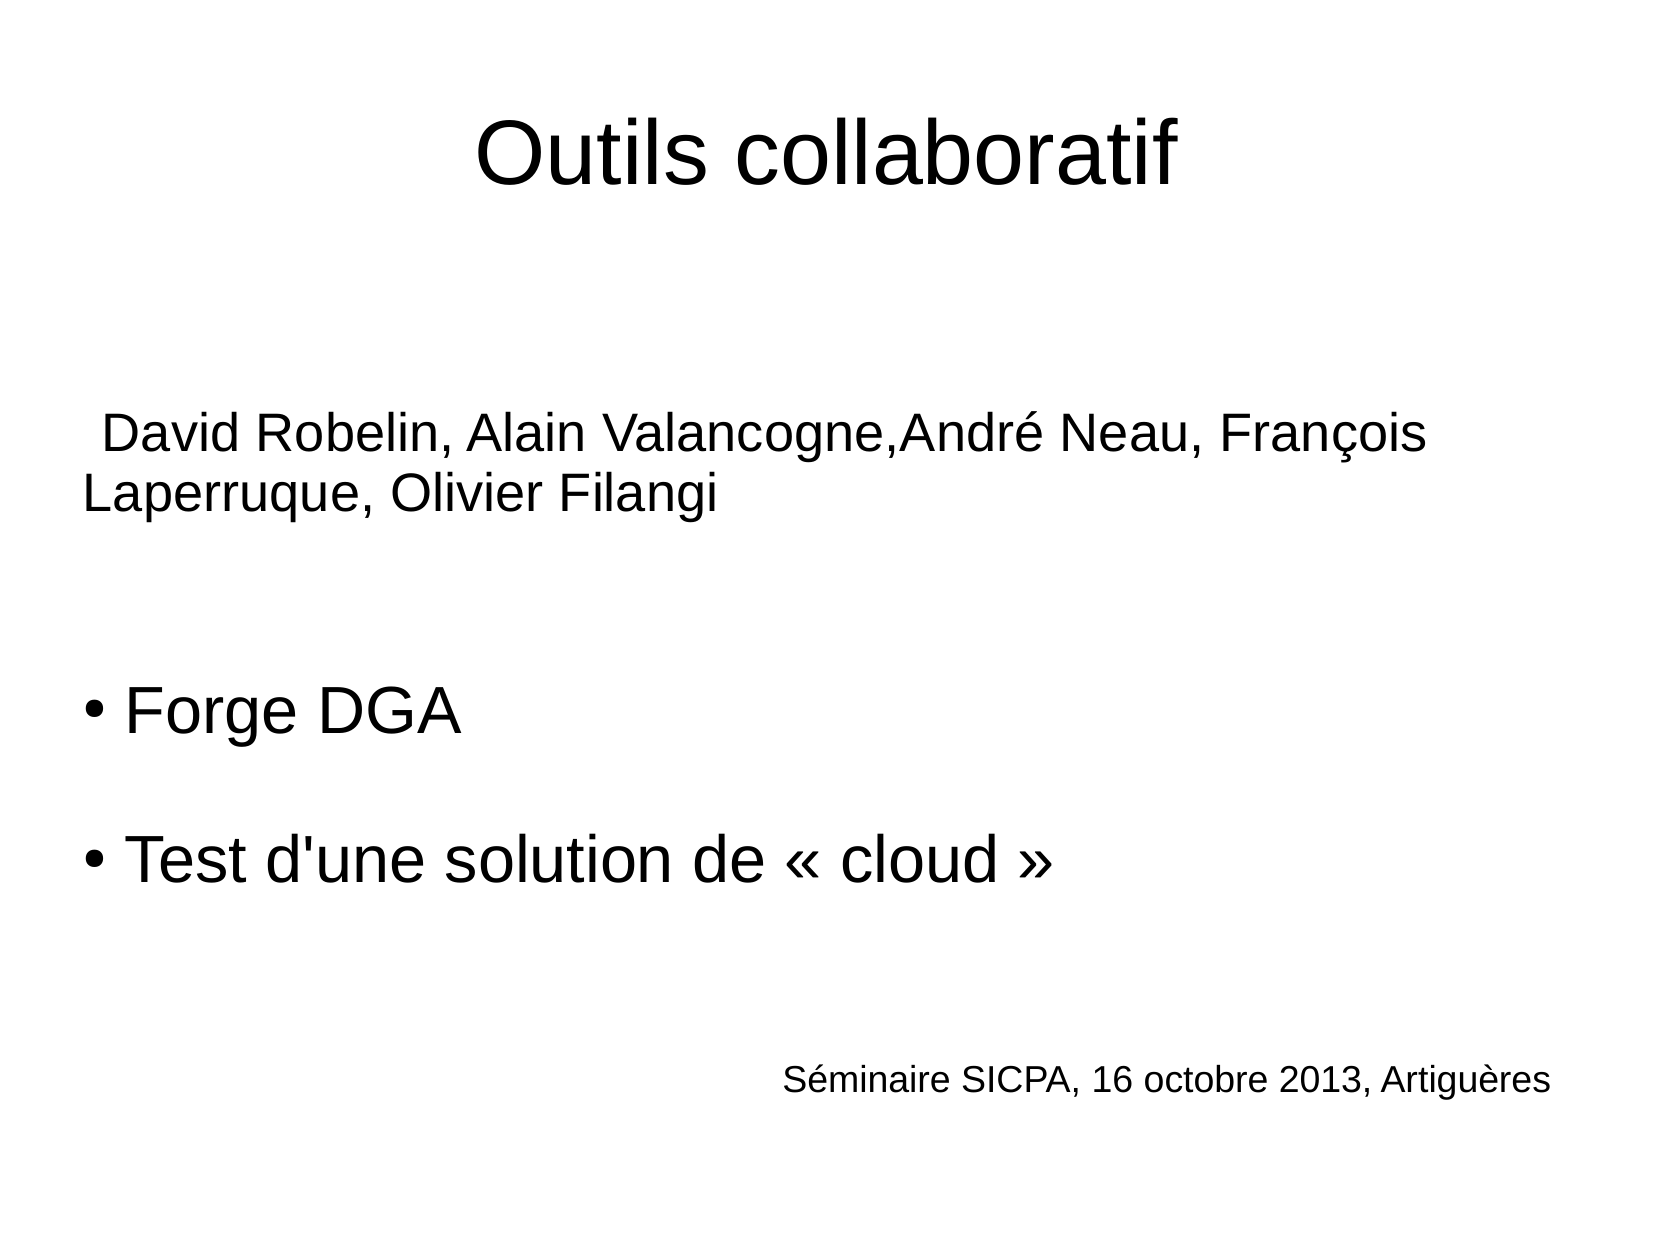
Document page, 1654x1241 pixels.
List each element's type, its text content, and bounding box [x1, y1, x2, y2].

text_box Séminaire SICPA, 16 octobre 2013, Artiguères [767, 1051, 1595, 1108]
title Outils collaboratif [82, 49, 1571, 257]
subtitle David Robelin, Alain Valancogne,André Neau, François Laperruque, Olivier Filangi Forge DGA Test d'une solution de « cloud » [82, 290, 1571, 1010]
